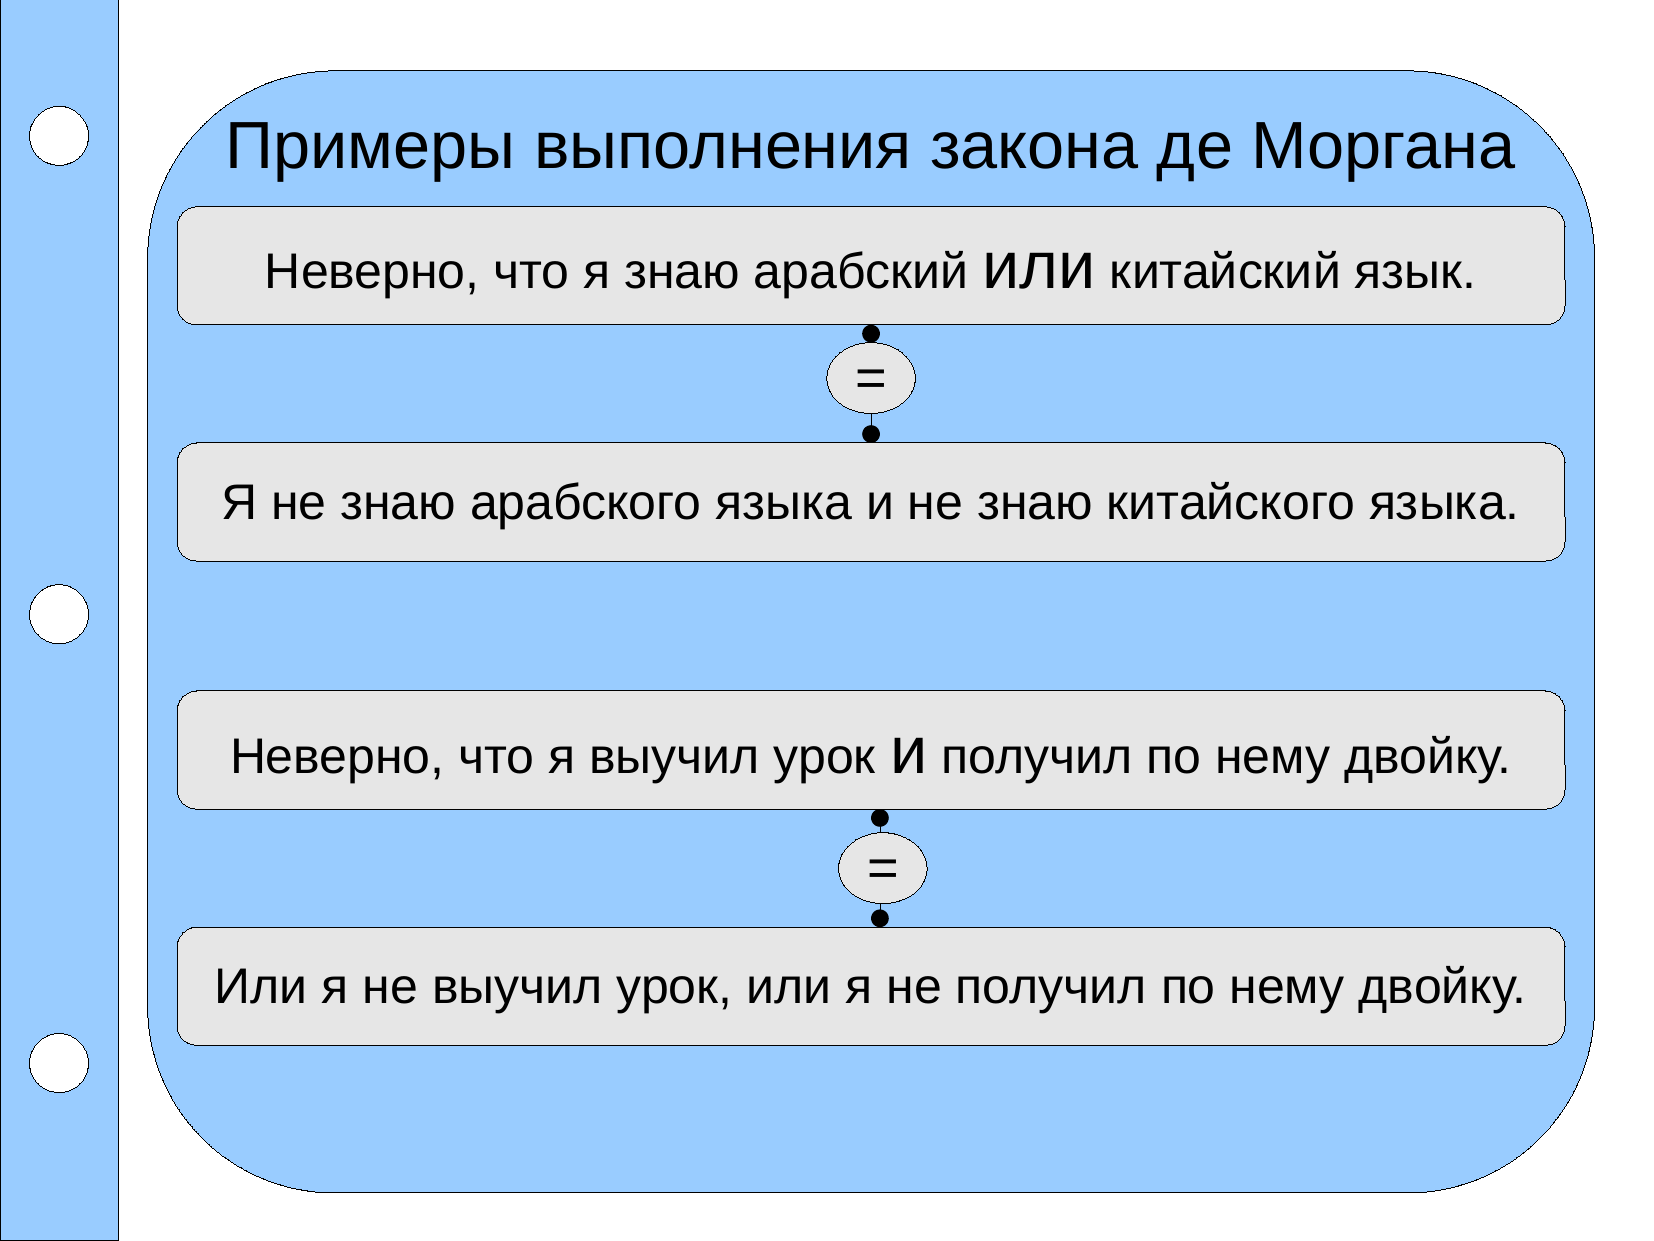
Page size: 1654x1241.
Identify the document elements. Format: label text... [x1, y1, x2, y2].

text_box = [838, 832, 928, 904]
text_box Неверно, что я знаю арабский или китайский язык. [177, 206, 1566, 325]
text_box [0, 0, 119, 1241]
text_box Я не знаю арабского языка и не знаю китайского языка. [177, 442, 1566, 562]
text_box Примеры выполнения закона де Моргана [147, 70, 1595, 1193]
text_box Неверно, что я выучил урок и получил по нему двойку. [177, 690, 1566, 810]
text_box = [826, 342, 916, 414]
text_box Или я не выучил урок, или я не получил по нему двойку. [177, 927, 1566, 1046]
